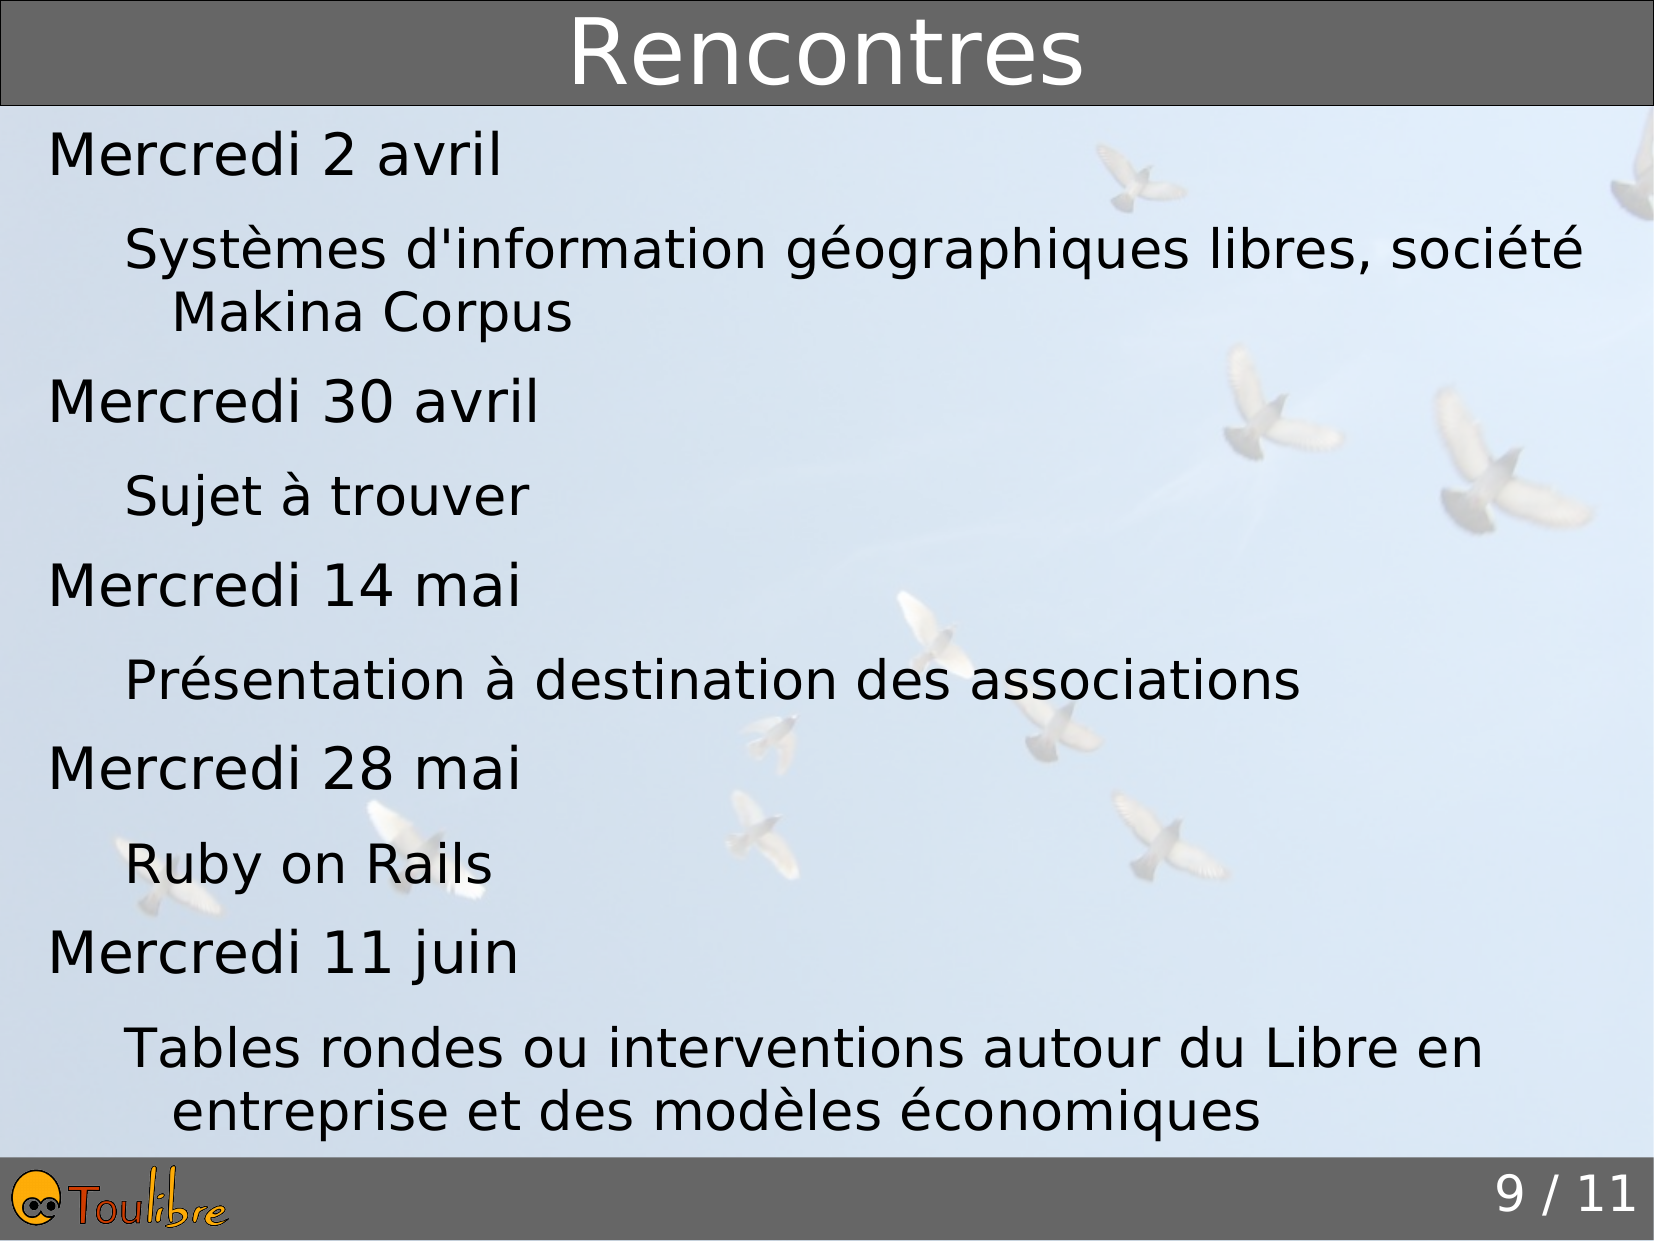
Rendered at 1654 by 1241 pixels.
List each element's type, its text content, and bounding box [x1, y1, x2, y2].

list Mercredi 2 avril Systèmes d'information géographiques libres, société Makina Corpus Mercredi 30 avril Sujet à trouver Mercredi 14 mai Présentation à destination des associations Mercredi 28 mai Ruby on Rails Mercredi 11 juin Tables rondes ou interventions autour du Libre en entreprise et des modèles économiques [30, 121, 1619, 1144]
title Rencontres [0, 0, 1654, 107]
picture [11, 1165, 229, 1228]
